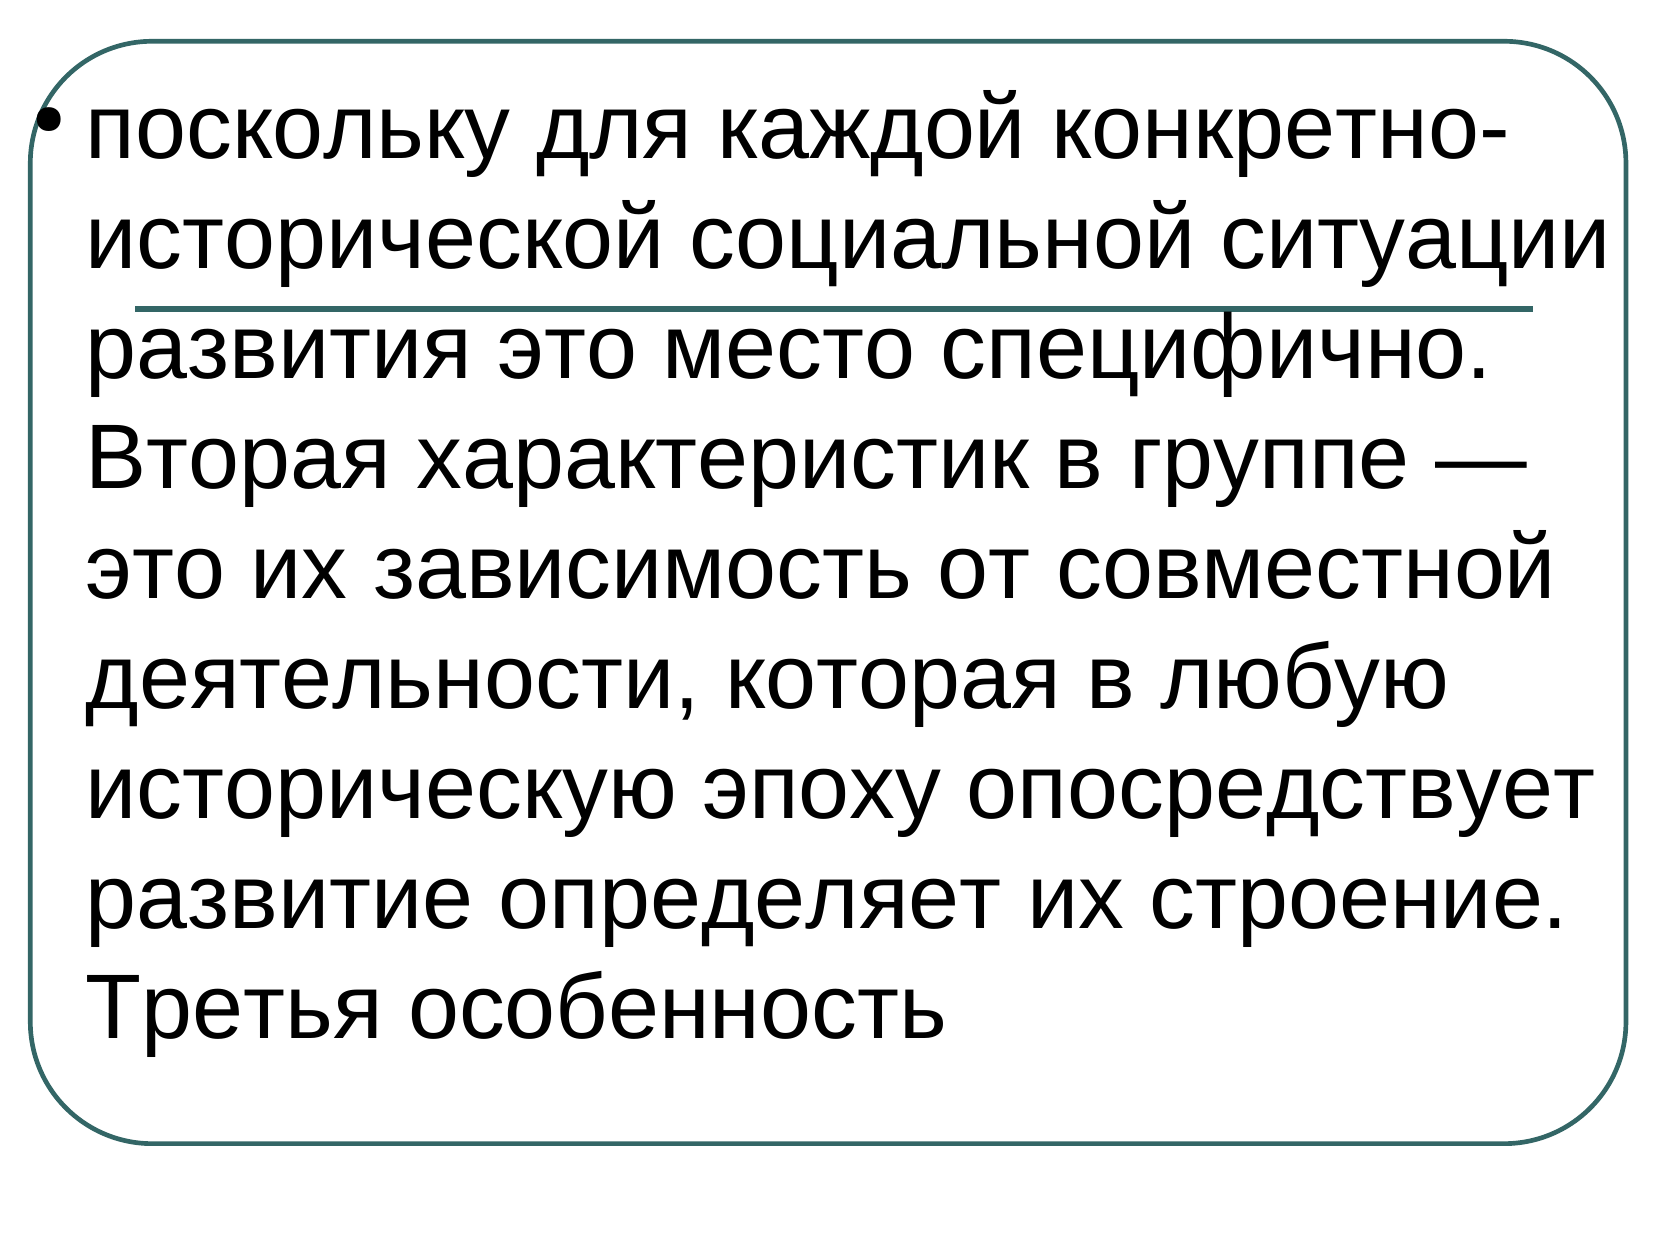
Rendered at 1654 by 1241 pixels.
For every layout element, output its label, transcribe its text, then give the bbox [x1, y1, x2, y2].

text_box поскольку для каждой конкретно-исторической социальной ситуации развития это место специфично. Вторая характеристик в группе — это их зависимость от совместной деятельности, которая в любую историческую эпоху опосредствует развитие определяет их строение. Третья особенность [0, 59, 1654, 1241]
